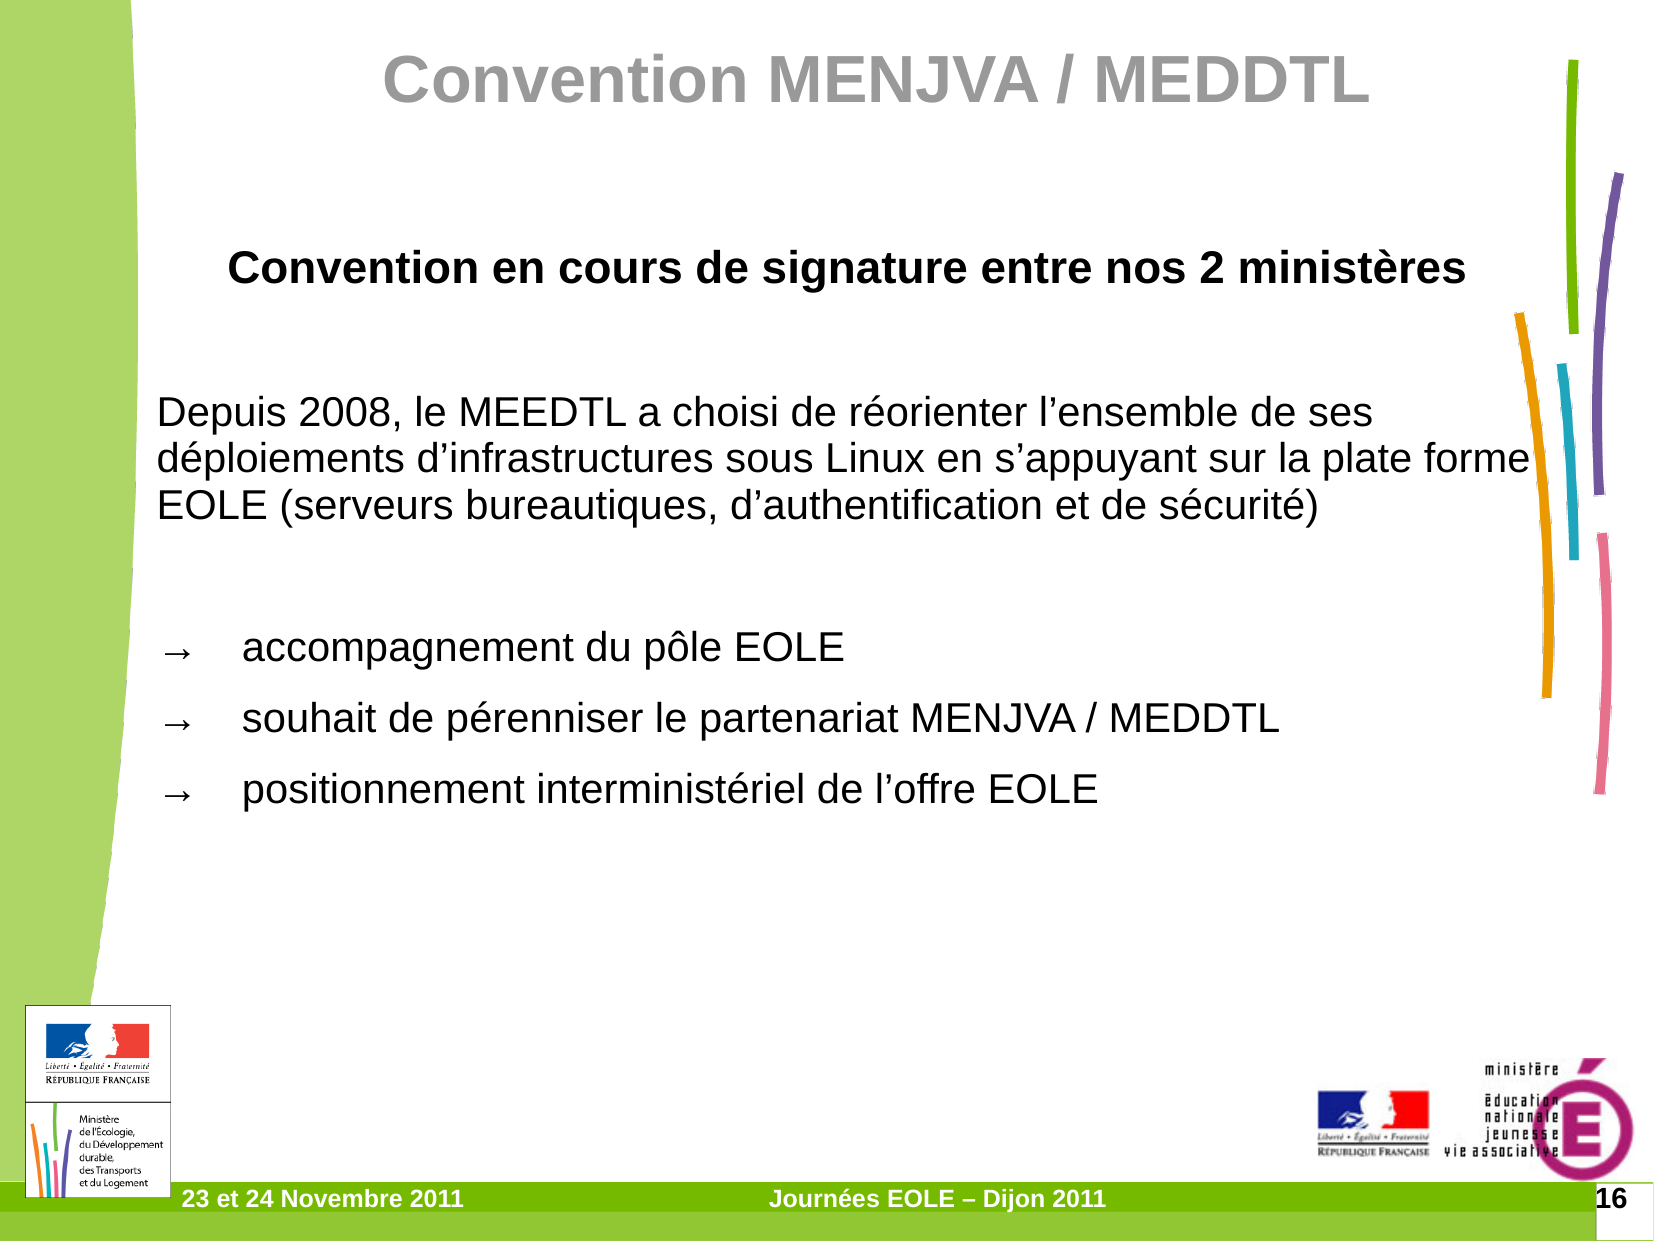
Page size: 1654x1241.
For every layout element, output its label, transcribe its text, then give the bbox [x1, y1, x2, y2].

picture [0, 0, 1654, 1241]
list Convention en cours de signature entre nos 2 ministères Depuis 2008, le MEEDTL a choisi de réorienter l’ensemble de ses déploiements d’infrastructures sous Linux en s’appuyant sur la plate forme EOLE (serveurs bureautiques, d’authentification et de sécurité) → accompagnement du pôle EOLE → souhait de pérenniser le partenariat MENJVA / MEDDTL → positionnement interministériel de l’offre EOLE [156, 241, 1547, 982]
title Convention MENJVA / MEDDTL [133, 0, 1622, 159]
